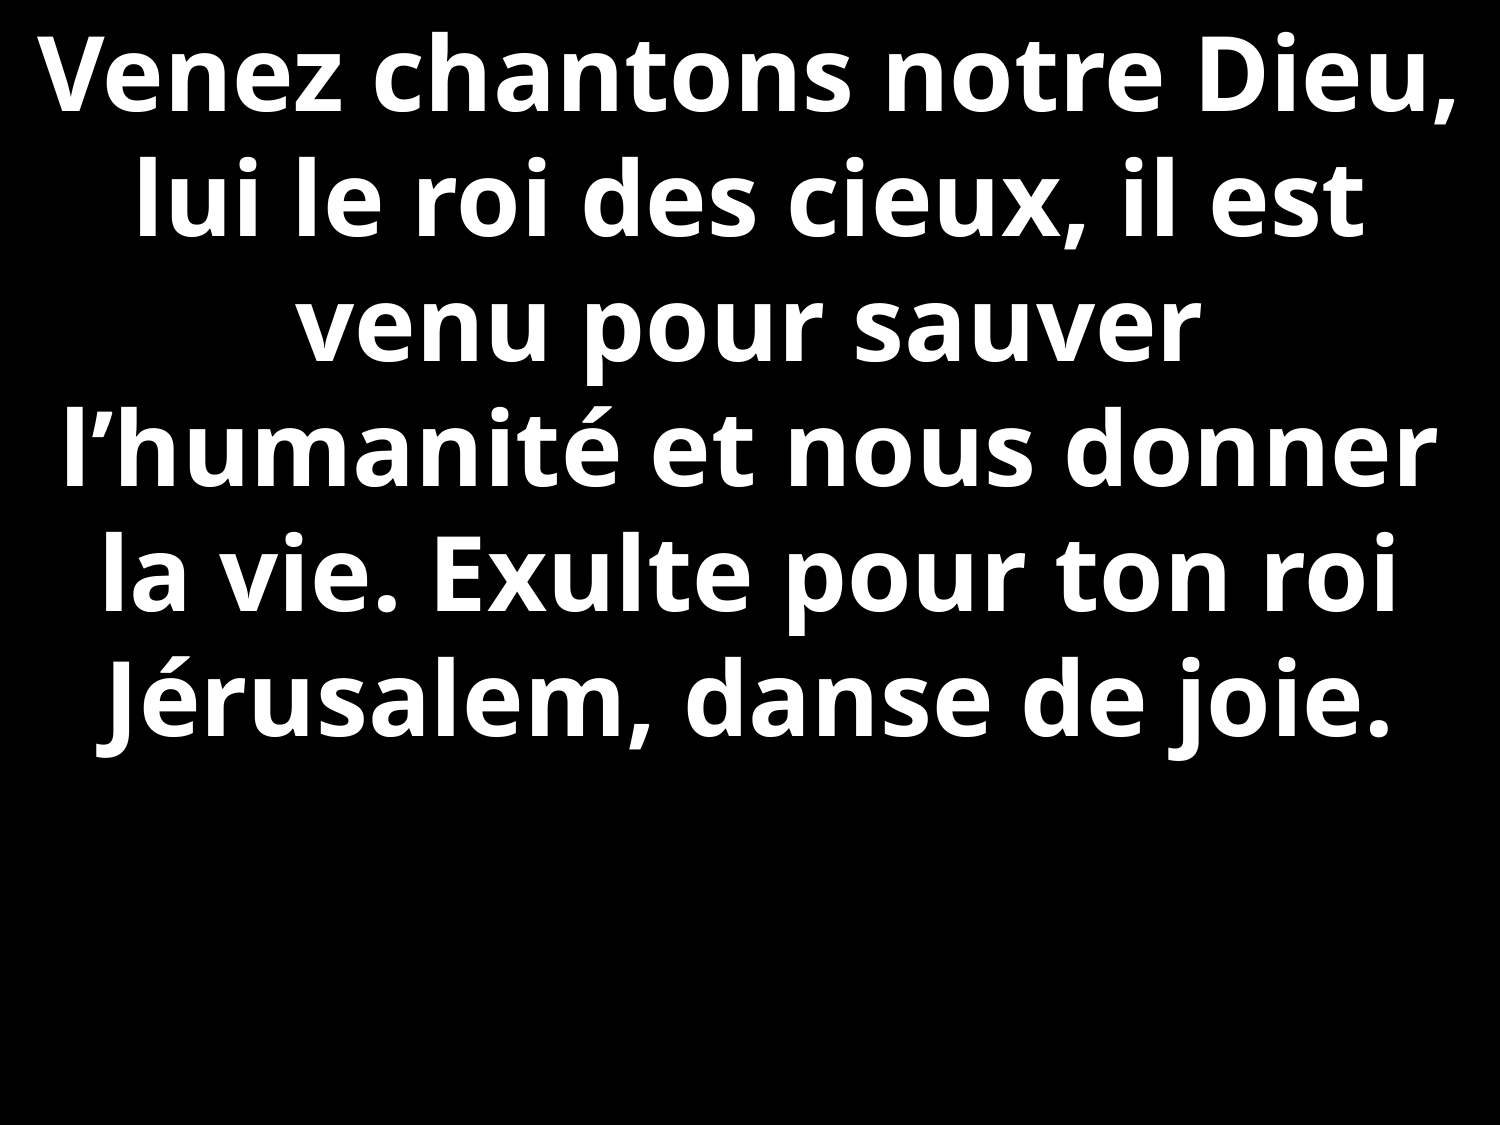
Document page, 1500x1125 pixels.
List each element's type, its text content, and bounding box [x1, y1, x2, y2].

list Venez chantons notre Dieu, lui le roi des cieux, il est venu pour sauver l’humanité et nous donner la vie. Exulte pour ton roi Jérusalem, danse de joie. [5, 0, 1495, 1125]
